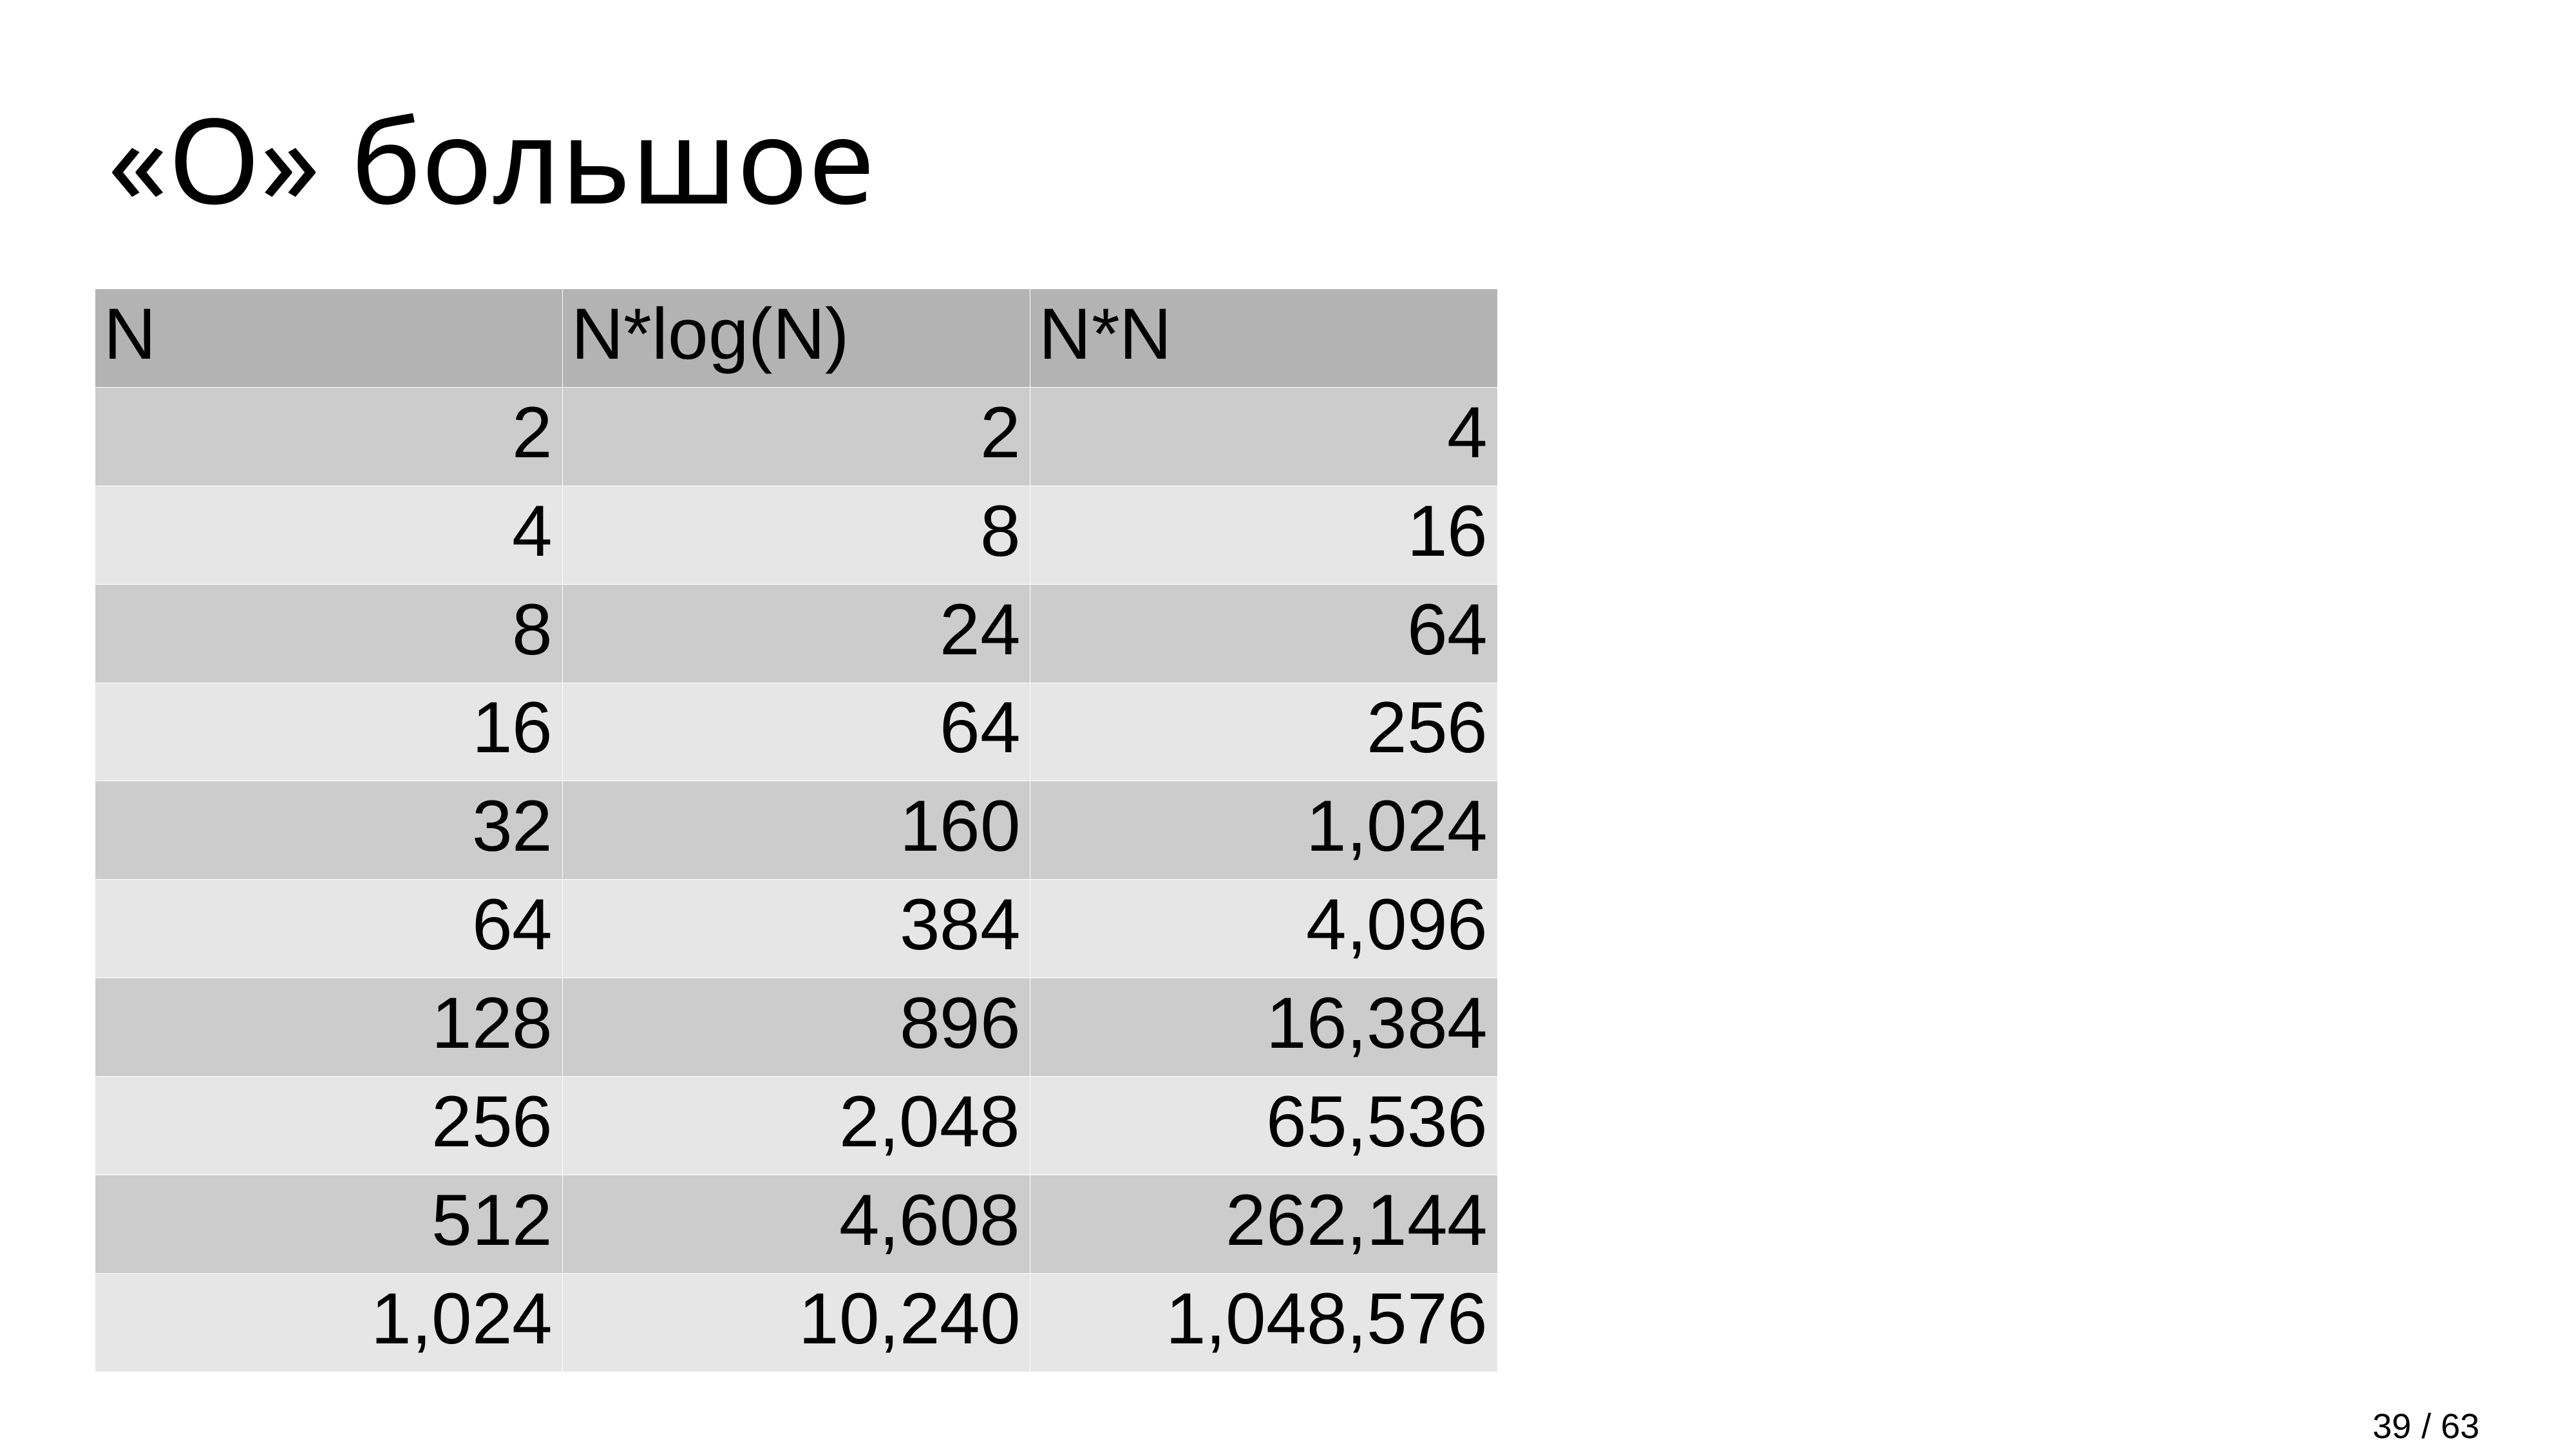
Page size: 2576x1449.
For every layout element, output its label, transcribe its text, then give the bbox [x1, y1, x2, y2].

table_cell 512 [95, 1175, 562, 1273]
text_box <number> / 63 [2363, 1402, 2576, 1449]
table_cell 384 [563, 880, 1030, 978]
table_cell 8 [563, 486, 1030, 584]
table_header N*log(N) [563, 289, 1030, 387]
table_cell 64 [95, 880, 562, 978]
table_cell 2,048 [563, 1077, 1030, 1175]
table_cell 10,240 [563, 1274, 1030, 1372]
table_cell 4 [95, 486, 562, 584]
table_cell 256 [1030, 683, 1497, 781]
table_cell 1,024 [95, 1274, 562, 1372]
table_cell 896 [563, 978, 1030, 1076]
table_cell 1,024 [1030, 781, 1497, 879]
table_cell 8 [95, 585, 562, 683]
table_cell 65,536 [1030, 1077, 1497, 1175]
table_cell 64 [1030, 585, 1497, 683]
title «О» большое [108, 80, 2468, 242]
table_cell 24 [563, 585, 1030, 683]
table_header N*N [1030, 289, 1497, 387]
table_cell 1,048,576 [1030, 1274, 1497, 1372]
table_cell 16 [95, 683, 562, 781]
table_cell 16,384 [1030, 978, 1497, 1076]
table_cell 4,096 [1030, 880, 1497, 978]
table_cell 256 [95, 1077, 562, 1175]
table_cell 262,144 [1030, 1175, 1497, 1273]
table_cell 2 [563, 388, 1030, 486]
table_cell 2 [95, 388, 562, 486]
table_cell 32 [95, 781, 562, 879]
table_cell 4,608 [563, 1175, 1030, 1273]
table_cell 64 [563, 683, 1030, 781]
table_cell 128 [95, 978, 562, 1076]
table_cell 160 [563, 781, 1030, 879]
table_cell 16 [1030, 486, 1497, 584]
table_header N [95, 289, 562, 387]
table_cell 4 [1030, 388, 1497, 486]
